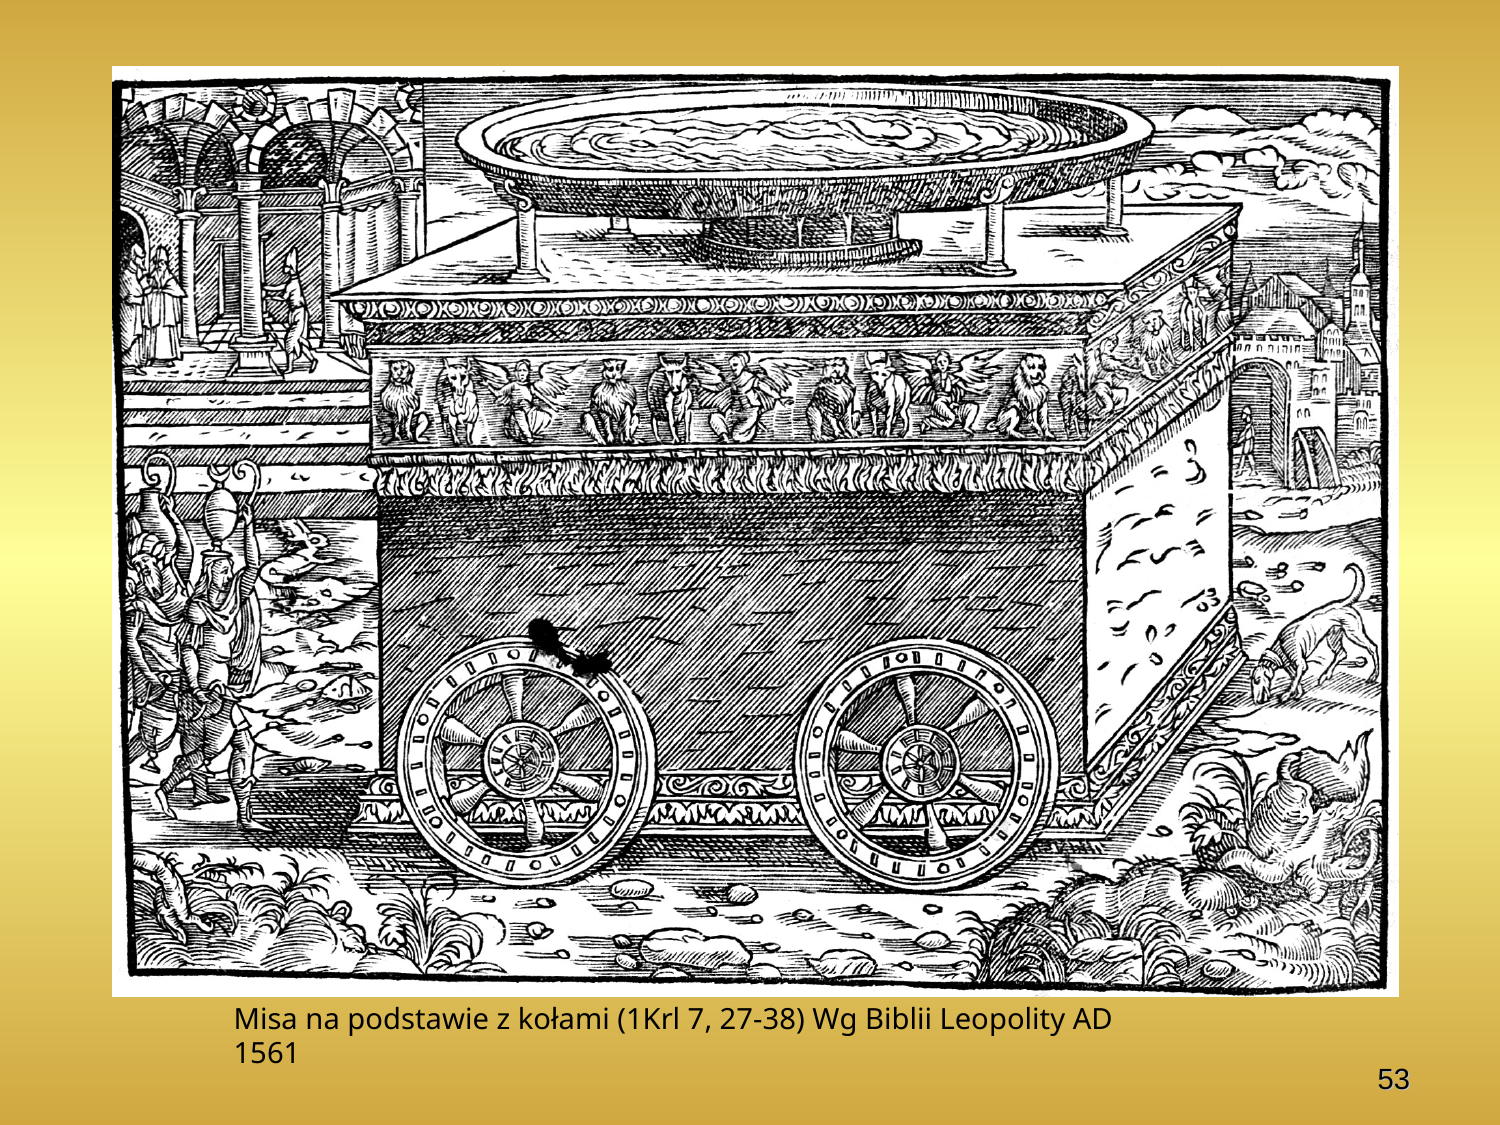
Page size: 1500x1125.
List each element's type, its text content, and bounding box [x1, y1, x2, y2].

text_box <numer> [1074, 1024, 1426, 1103]
text_box [112, 66, 1399, 997]
title Misa na podstawie z kołami (1Krl 7, 27-38) Wg Biblii Leopolity AD 1561 [218, 999, 1176, 1071]
